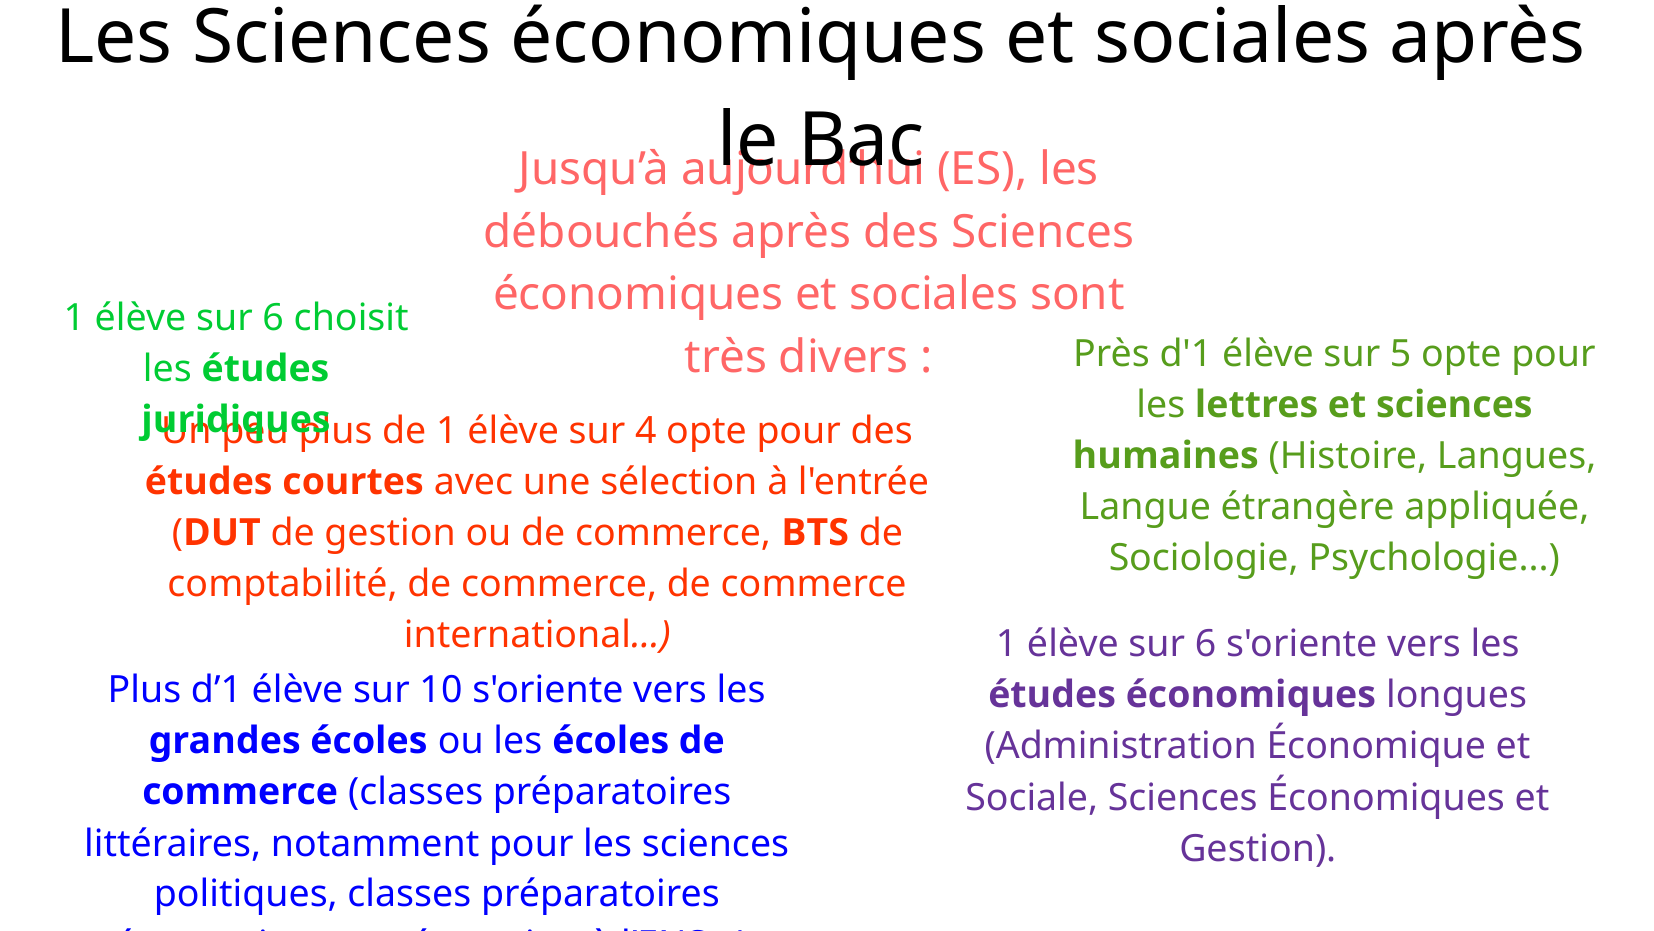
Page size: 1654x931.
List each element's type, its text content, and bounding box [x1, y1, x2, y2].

text_box Près d'1 élève sur 5 opte pour les lettres et sciences humaines (Histoire, Langues, Langue étrangère appliquée, Sociologie, Psychologie...) [1039, 318, 1630, 507]
text_box 1 élève sur 6 choisit les études juridiques [35, 282, 438, 384]
text_box Jusqu’à aujourd’hui (ES), les débouchés après des Sciences économiques et sociales sont très divers : [437, 128, 1182, 301]
text_box 1 élève sur 6 s'oriente vers les études économiques longues (Administration Économique et Sociale, Sciences Économiques et Gestion). [921, 609, 1595, 798]
list Un peu plus de 1 élève sur 4 opte pour des études courtes avec une sélection à l'entrée (DUT de gestion ou de commerce, BTS de comptabilité, de commerce, de commerce international...) [129, 403, 945, 621]
text_box Plus d’1 élève sur 10 s'oriente vers les grandes écoles ou les écoles de commerce (classes préparatoires littéraires, notamment pour les sciences politiques, classes préparatoires économiques, préparation à l’ENS...). [47, 655, 827, 887]
title Les Sciences économiques et sociales après le Bac [47, 41, 1595, 128]
